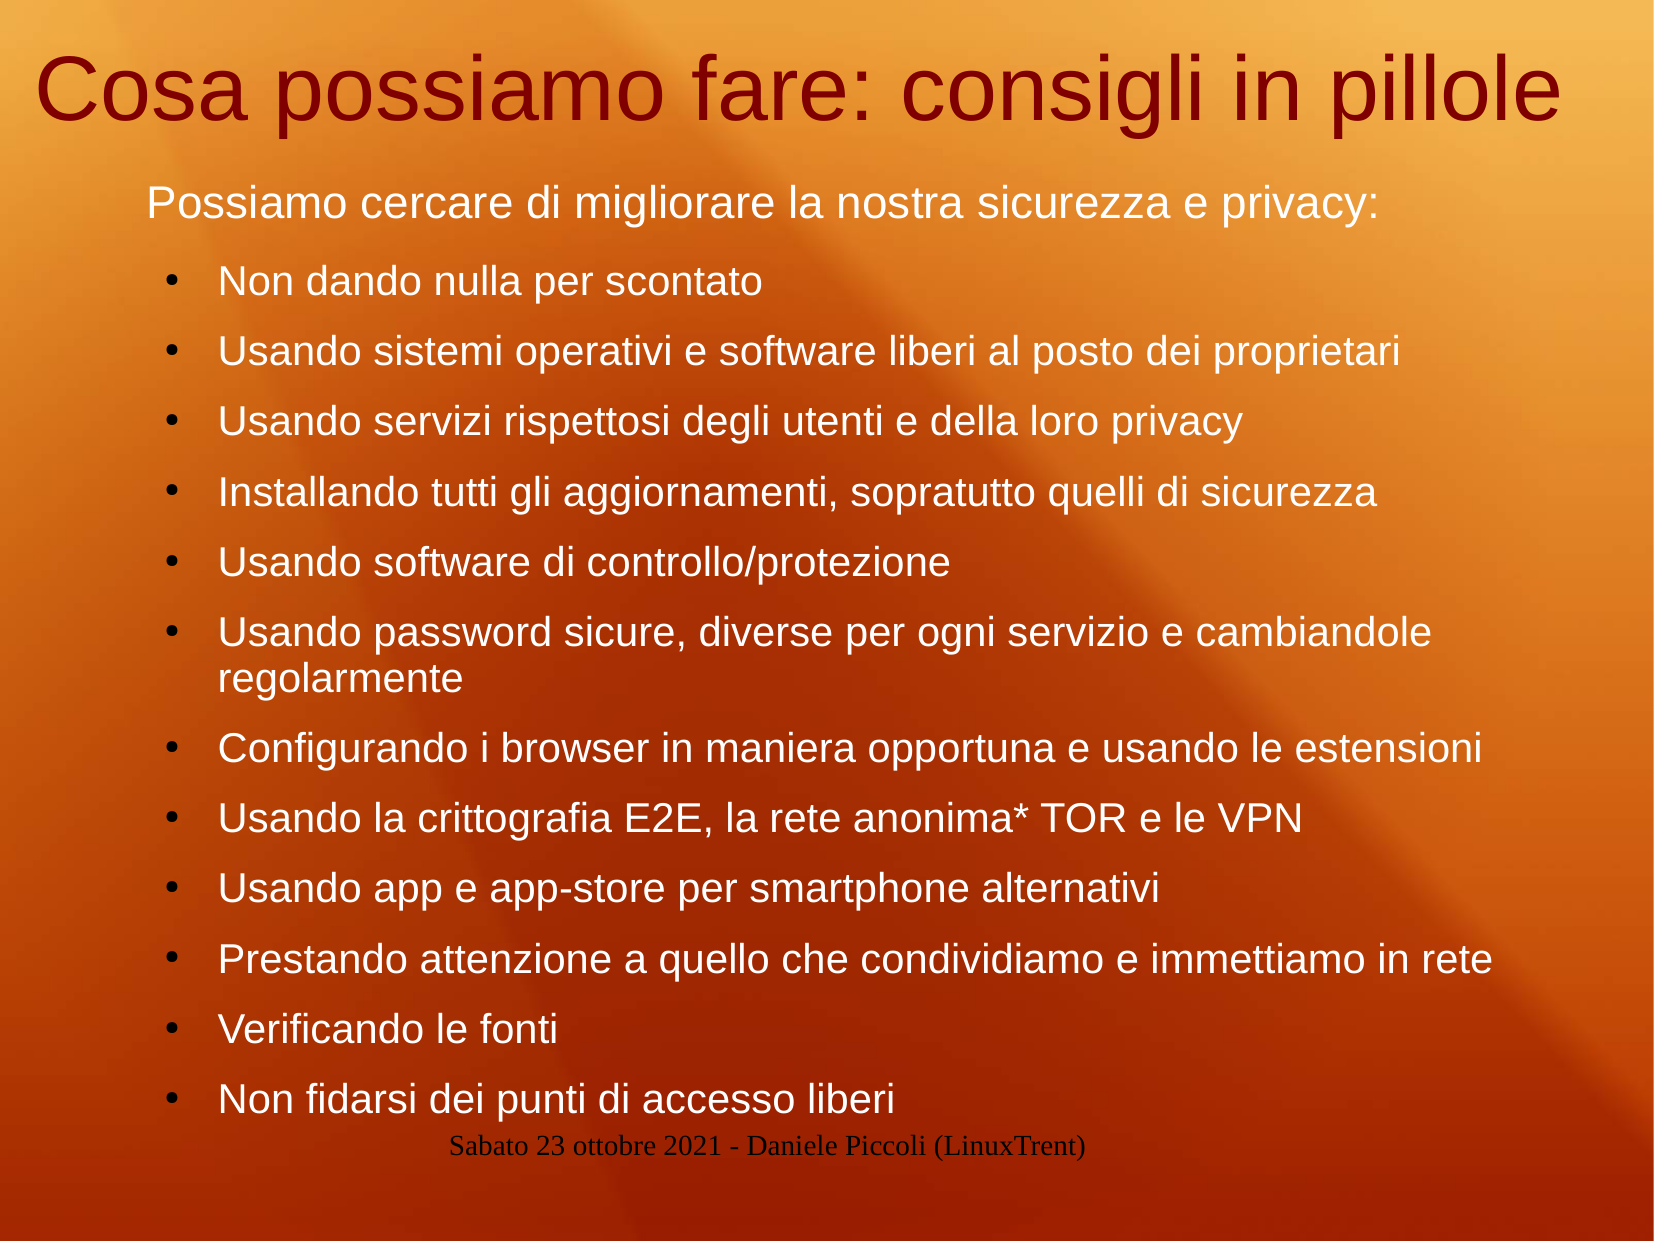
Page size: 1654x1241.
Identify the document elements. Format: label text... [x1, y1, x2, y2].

list Possiamo cercare di migliorare la nostra sicurezza e privacy: Non dando nulla per scontato Usando sistemi operativi e software liberi al posto dei proprietari Usando servizi rispettosi degli utenti e della loro privacy Installando tutti gli aggiornamenti, sopratutto quelli di sicurezza Usando software di controllo/protezione Usando password sicure, diverse per ogni servizio e cambiandole regolarmente Configurando i browser in maniera opportuna e usando le estensioni Usando la crittografia E2E, la rete anonima* TOR e le VPN Usando app e app-store per smartphone alternativi Prestando attenzione a quello che condividiamo e immettiamo in rete Verificando le fonti Non fidarsi dei punti di accesso liberi [76, 177, 1565, 1123]
title Cosa possiamo fare: consigli in pillole [29, 29, 1571, 148]
picture [0, 0, 1654, 1241]
